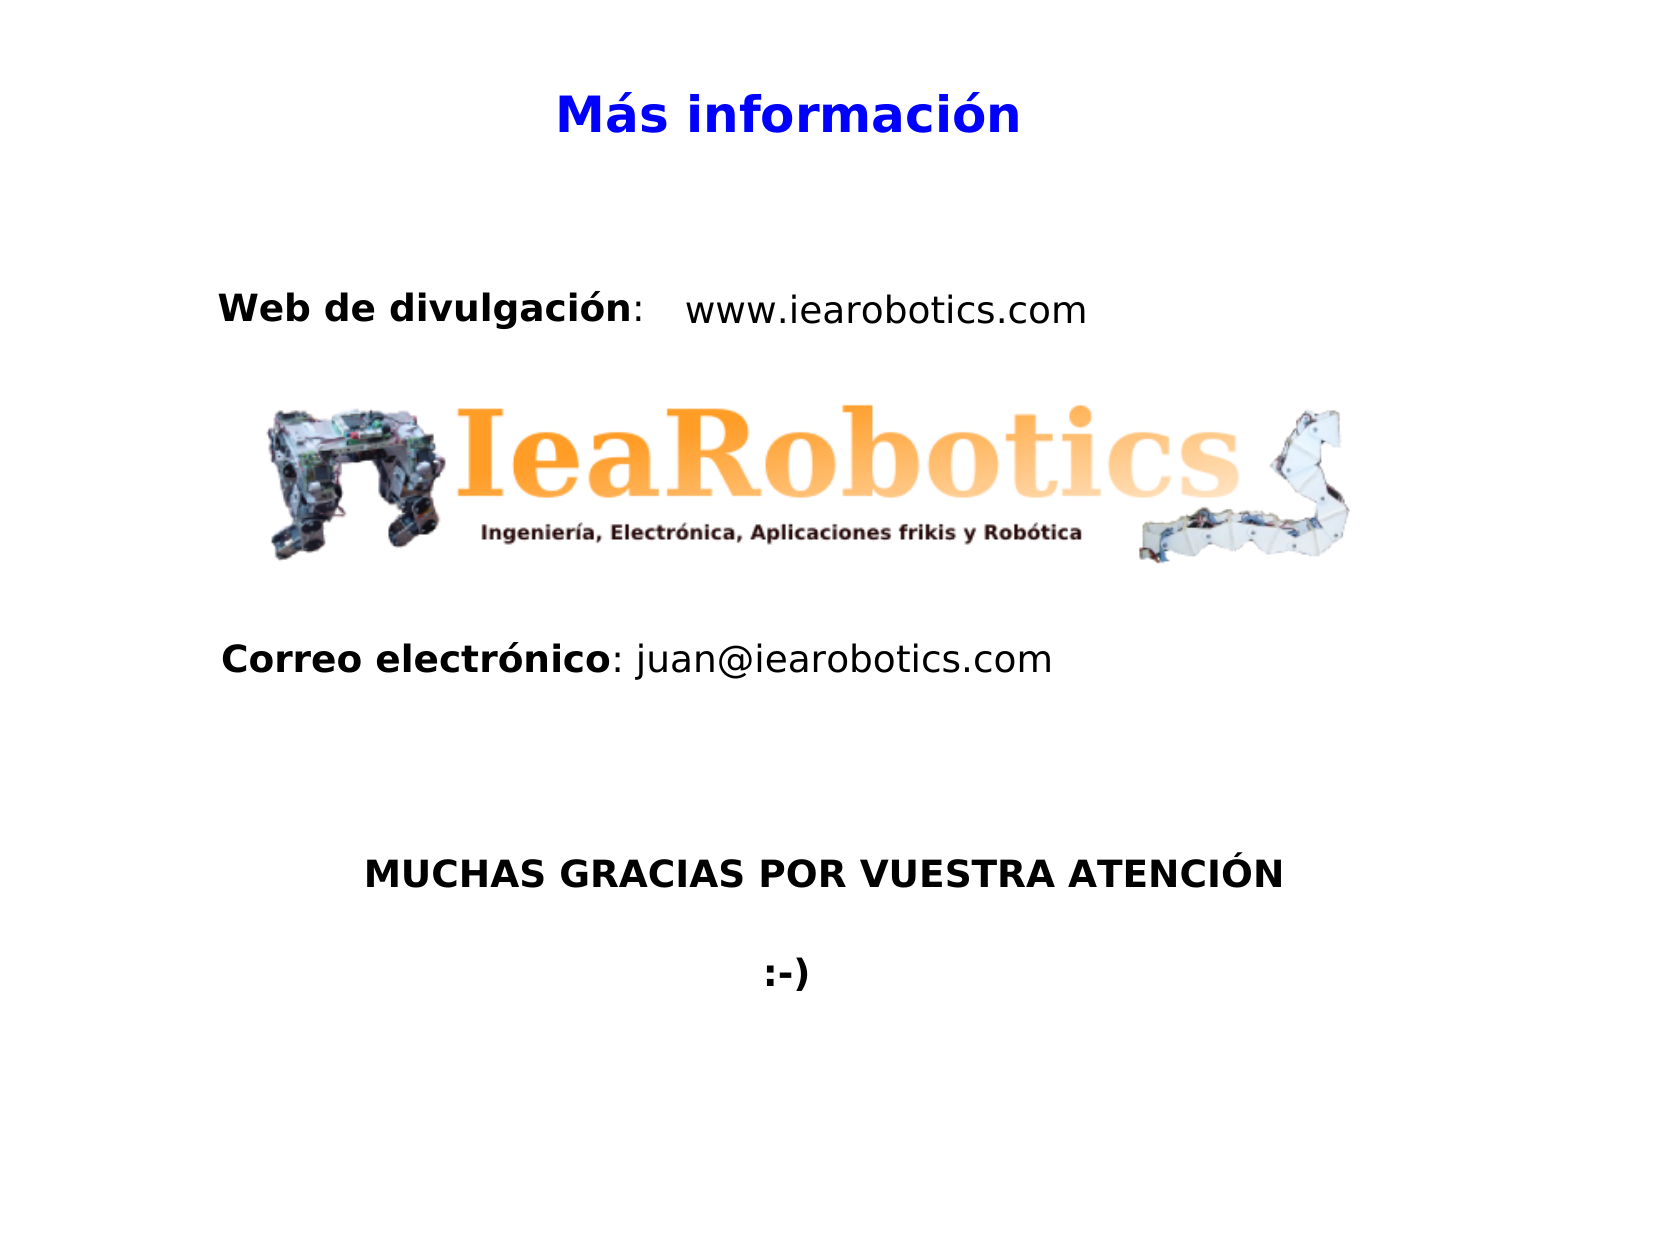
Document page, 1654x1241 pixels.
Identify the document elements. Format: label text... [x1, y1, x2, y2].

text_box Web de divulgación: [178, 279, 665, 338]
text_box Más información [541, 78, 1029, 152]
picture [227, 389, 1360, 580]
text_box :-) [748, 944, 825, 1003]
text_box MUCHAS GRACIAS POR VUESTRA ATENCIÓN [348, 845, 1282, 904]
text_box Correo electrónico: juan@iearobotics.com [182, 630, 1065, 689]
text_box www.iearobotics.com [670, 281, 1095, 340]
